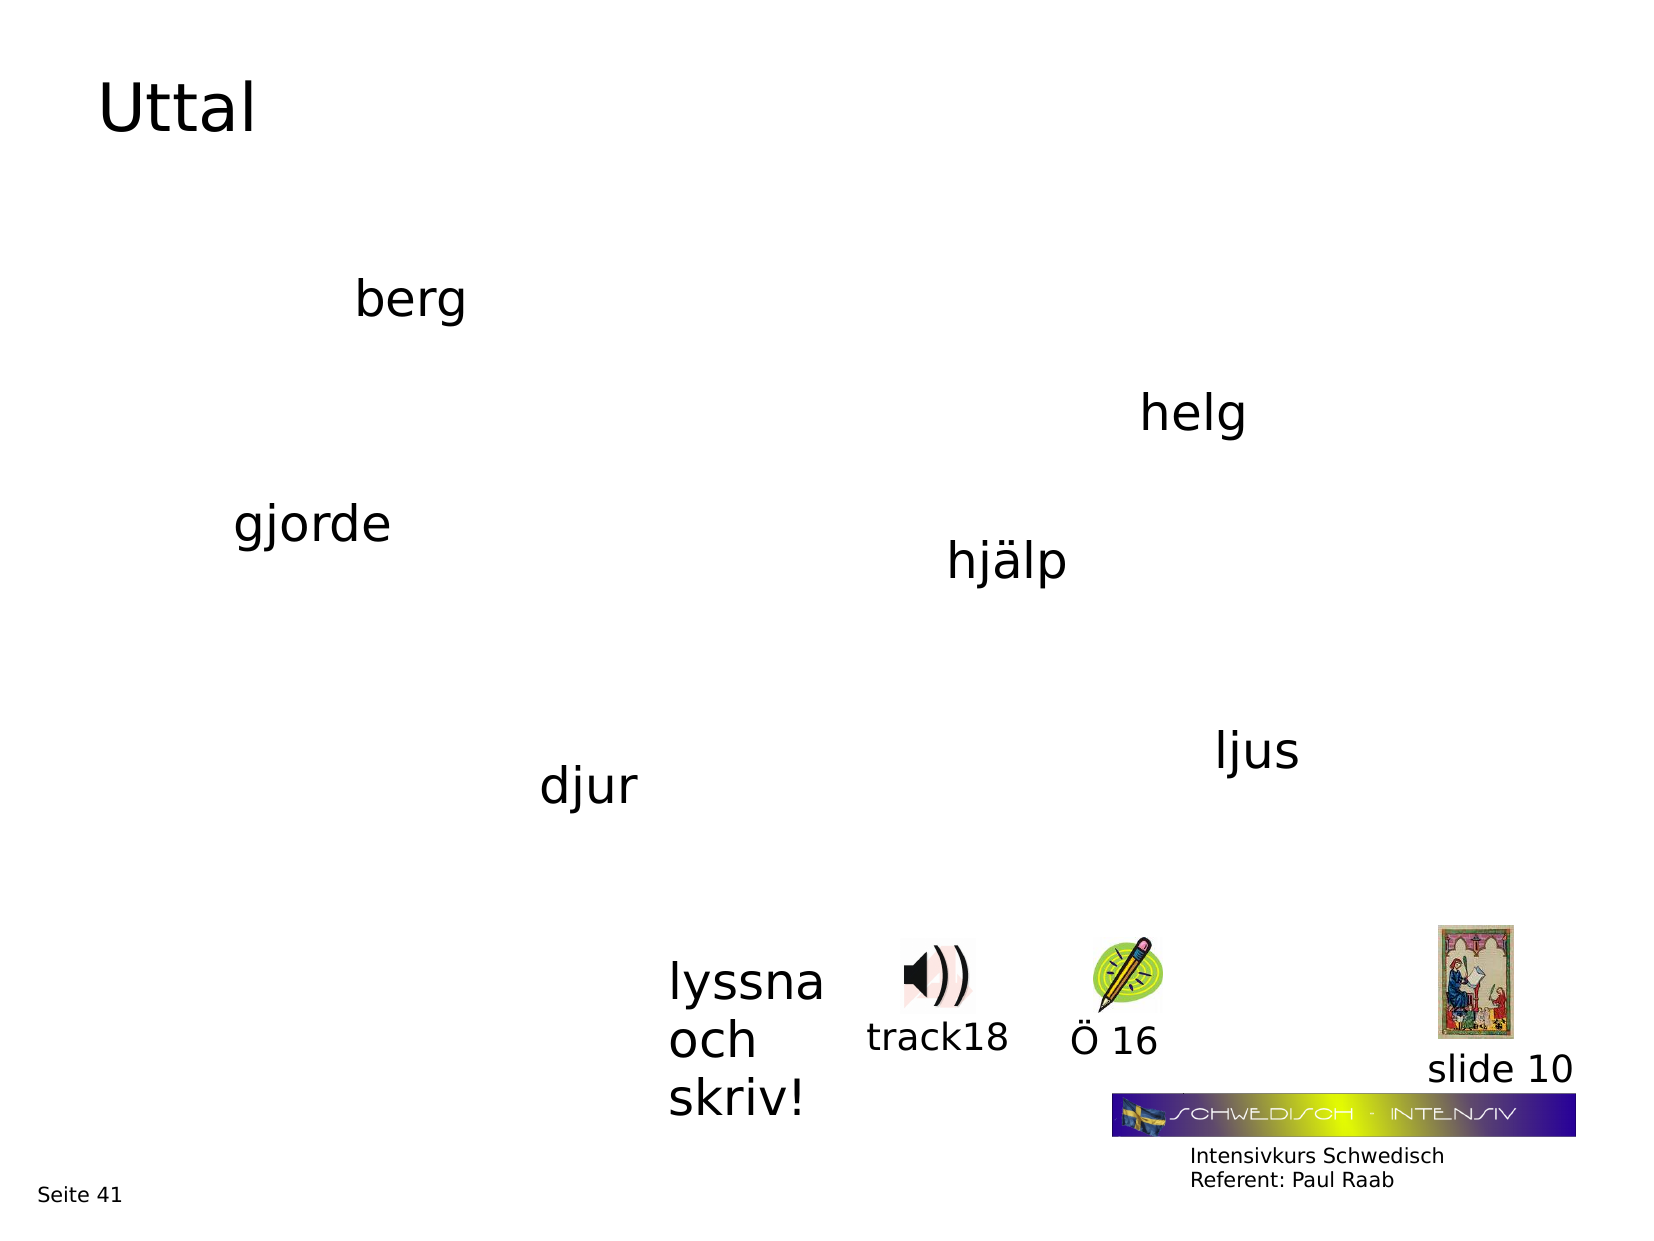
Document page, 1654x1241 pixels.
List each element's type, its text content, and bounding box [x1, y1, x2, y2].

picture [900, 938, 976, 1008]
text_box helg [1125, 376, 1274, 451]
text_box slide 10 [1412, 1040, 1601, 1099]
text_box Ö 16 [1055, 1012, 1201, 1071]
text_box gjorde [219, 487, 413, 561]
text_box hjälp [931, 525, 1126, 599]
text_box track18 [851, 1008, 1040, 1068]
picture [1093, 937, 1163, 1012]
text_box ljus [1200, 714, 1330, 788]
picture [1438, 925, 1514, 1039]
picture [1112, 1093, 1576, 1137]
text_box Uttal [61, 62, 287, 155]
text_box berg [339, 262, 488, 336]
text_box lyssna och skriv! [654, 945, 848, 1135]
text_box djur [525, 750, 719, 824]
